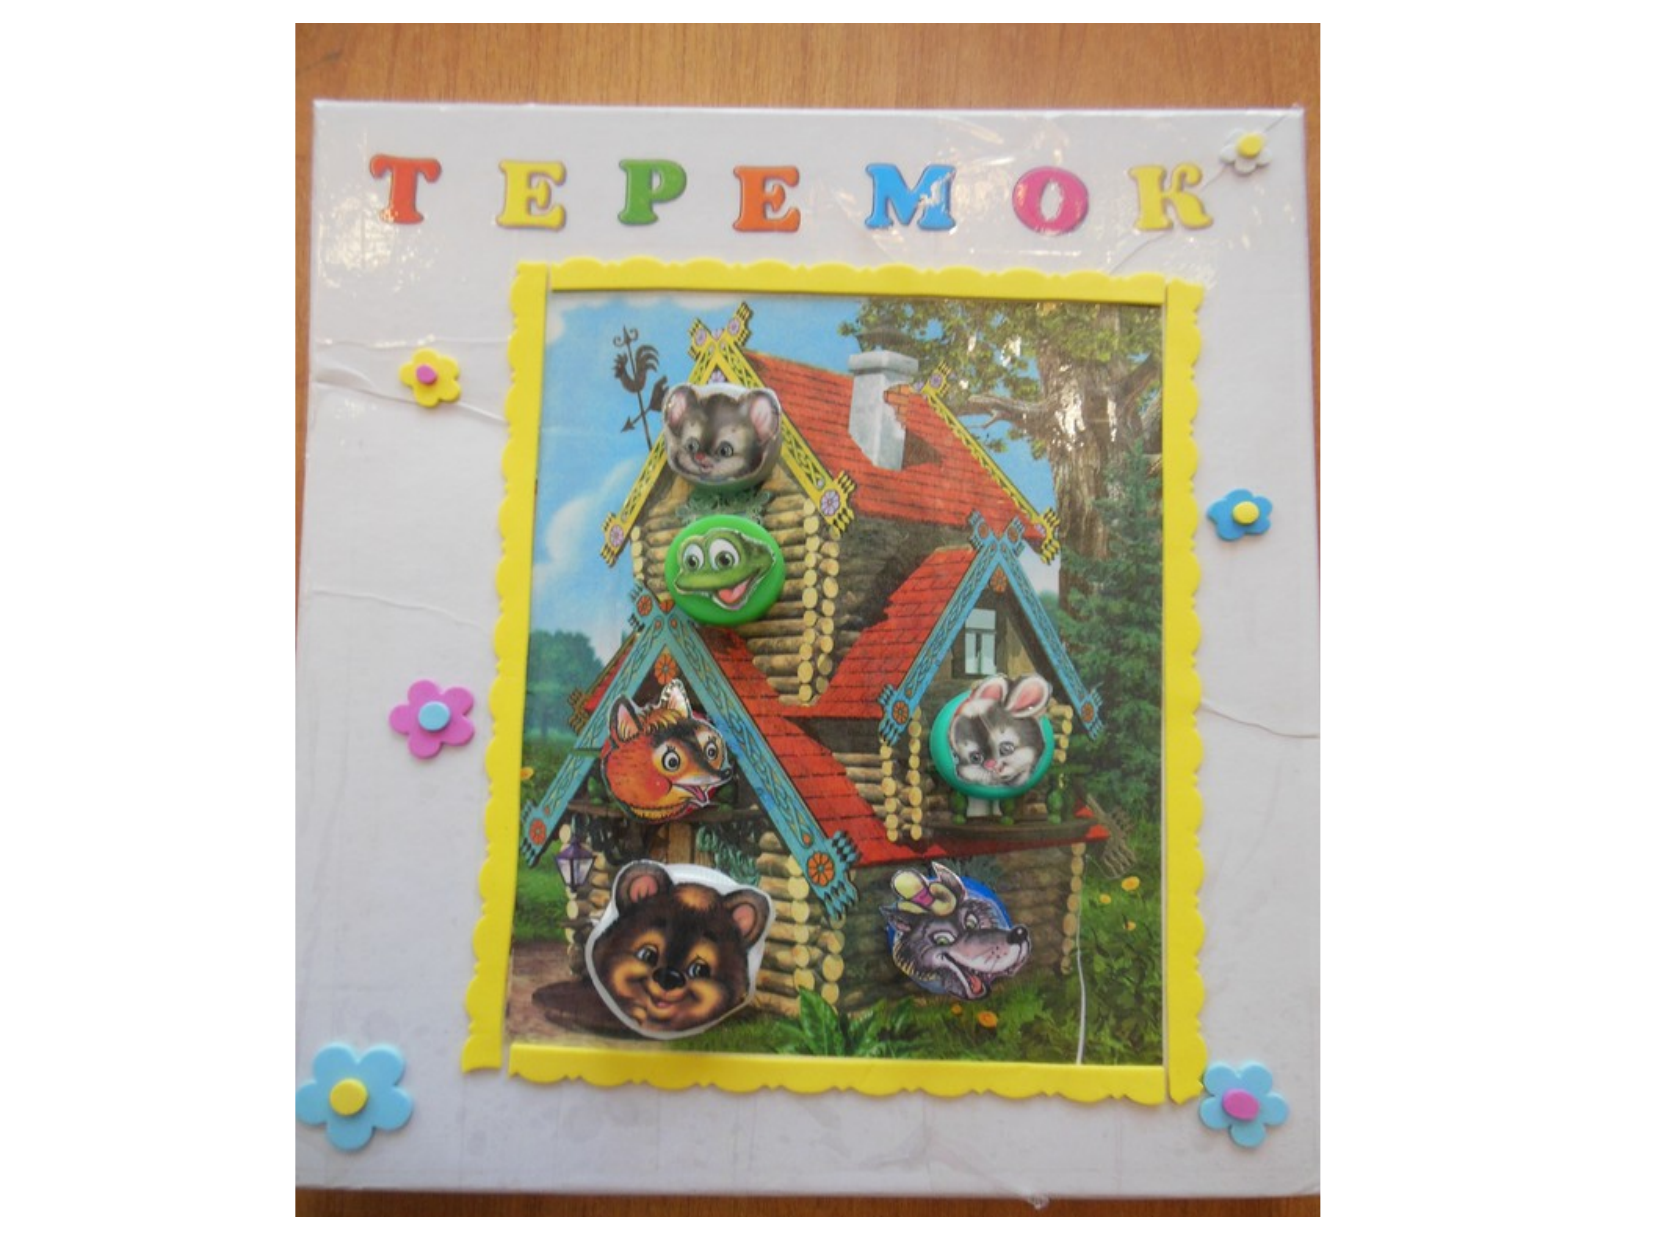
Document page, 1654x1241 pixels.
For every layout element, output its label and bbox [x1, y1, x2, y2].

picture [295, 23, 1321, 1217]
